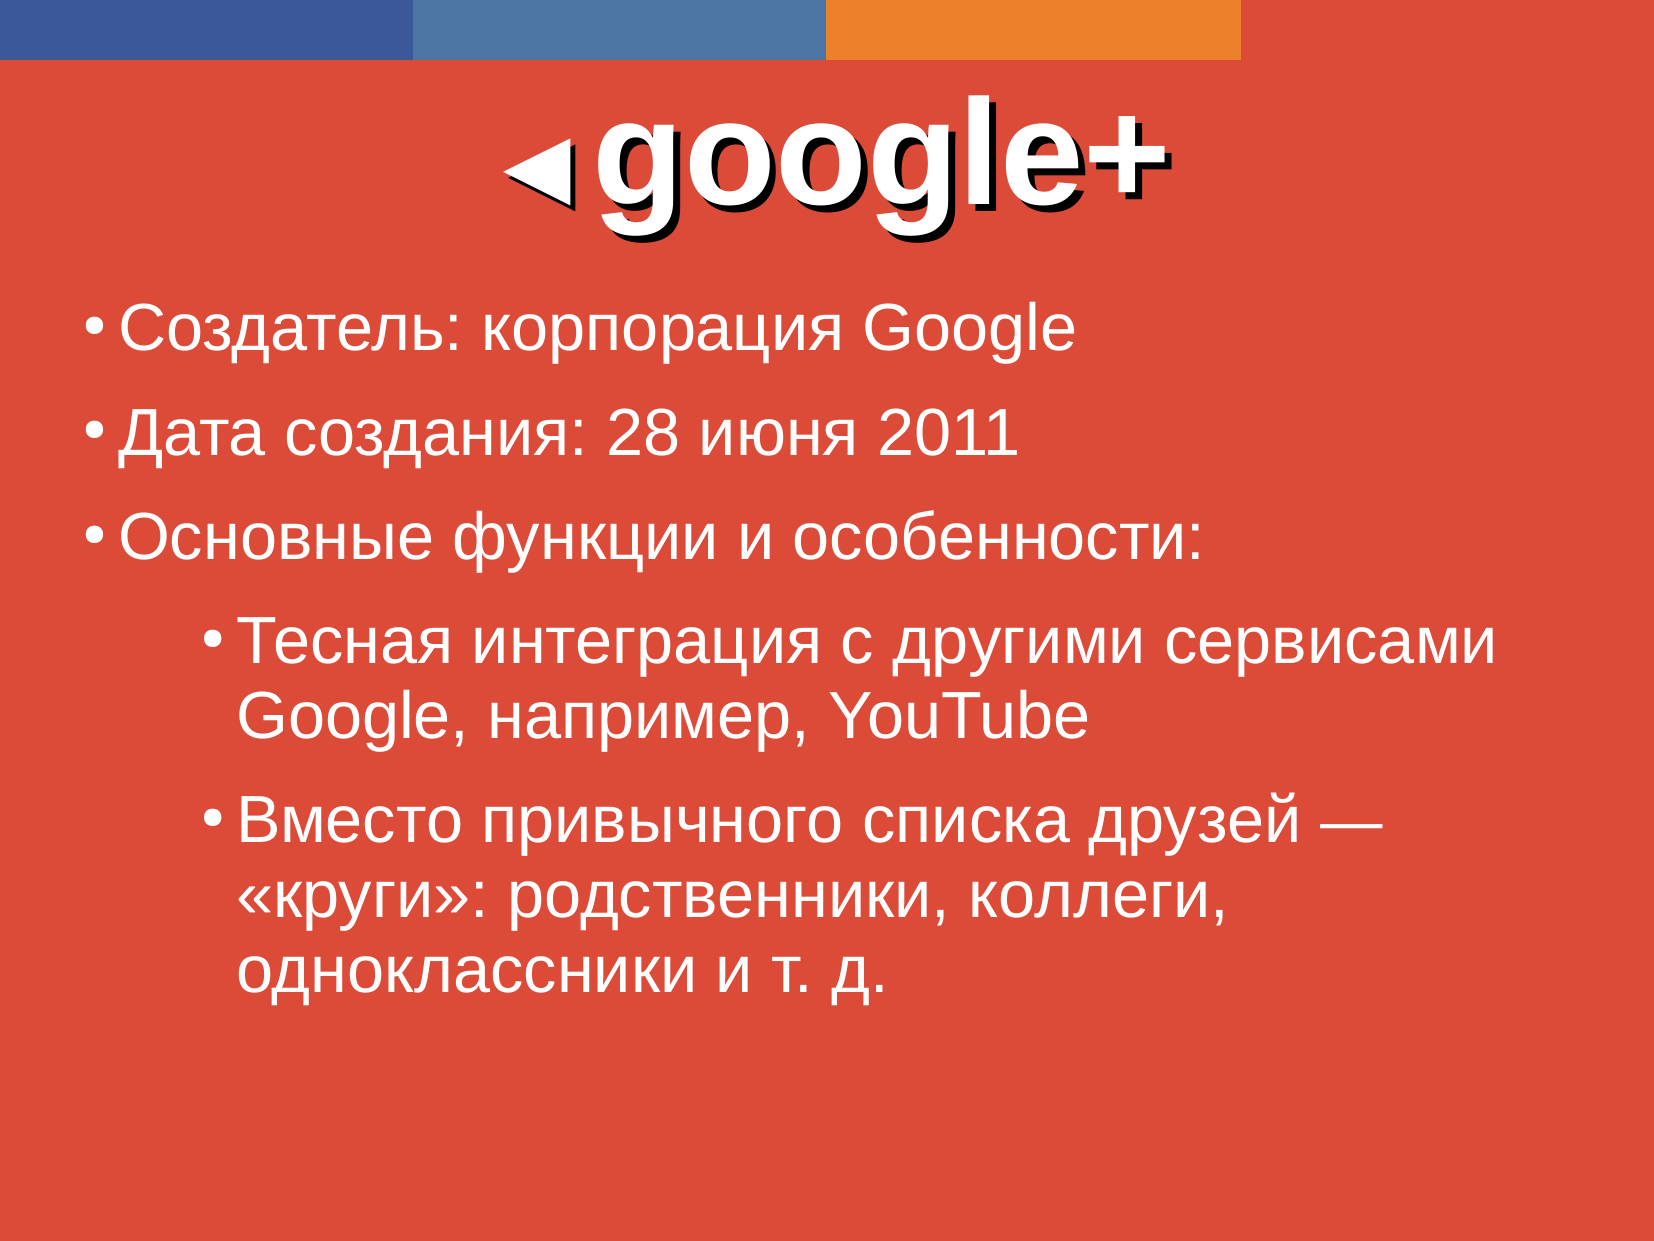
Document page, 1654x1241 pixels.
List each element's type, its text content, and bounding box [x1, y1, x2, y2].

list Создатель: корпорация Google Дата создания: 28 июня 2011 Основные функции и особенности: Тесная интеграция с другими сервисами Google, например, YouTube Вместо привычного списка друзей — «круги»: родственники, коллеги, одноклассники и т. д. [82, 290, 1571, 1010]
title ◄google+ [82, 49, 1571, 257]
